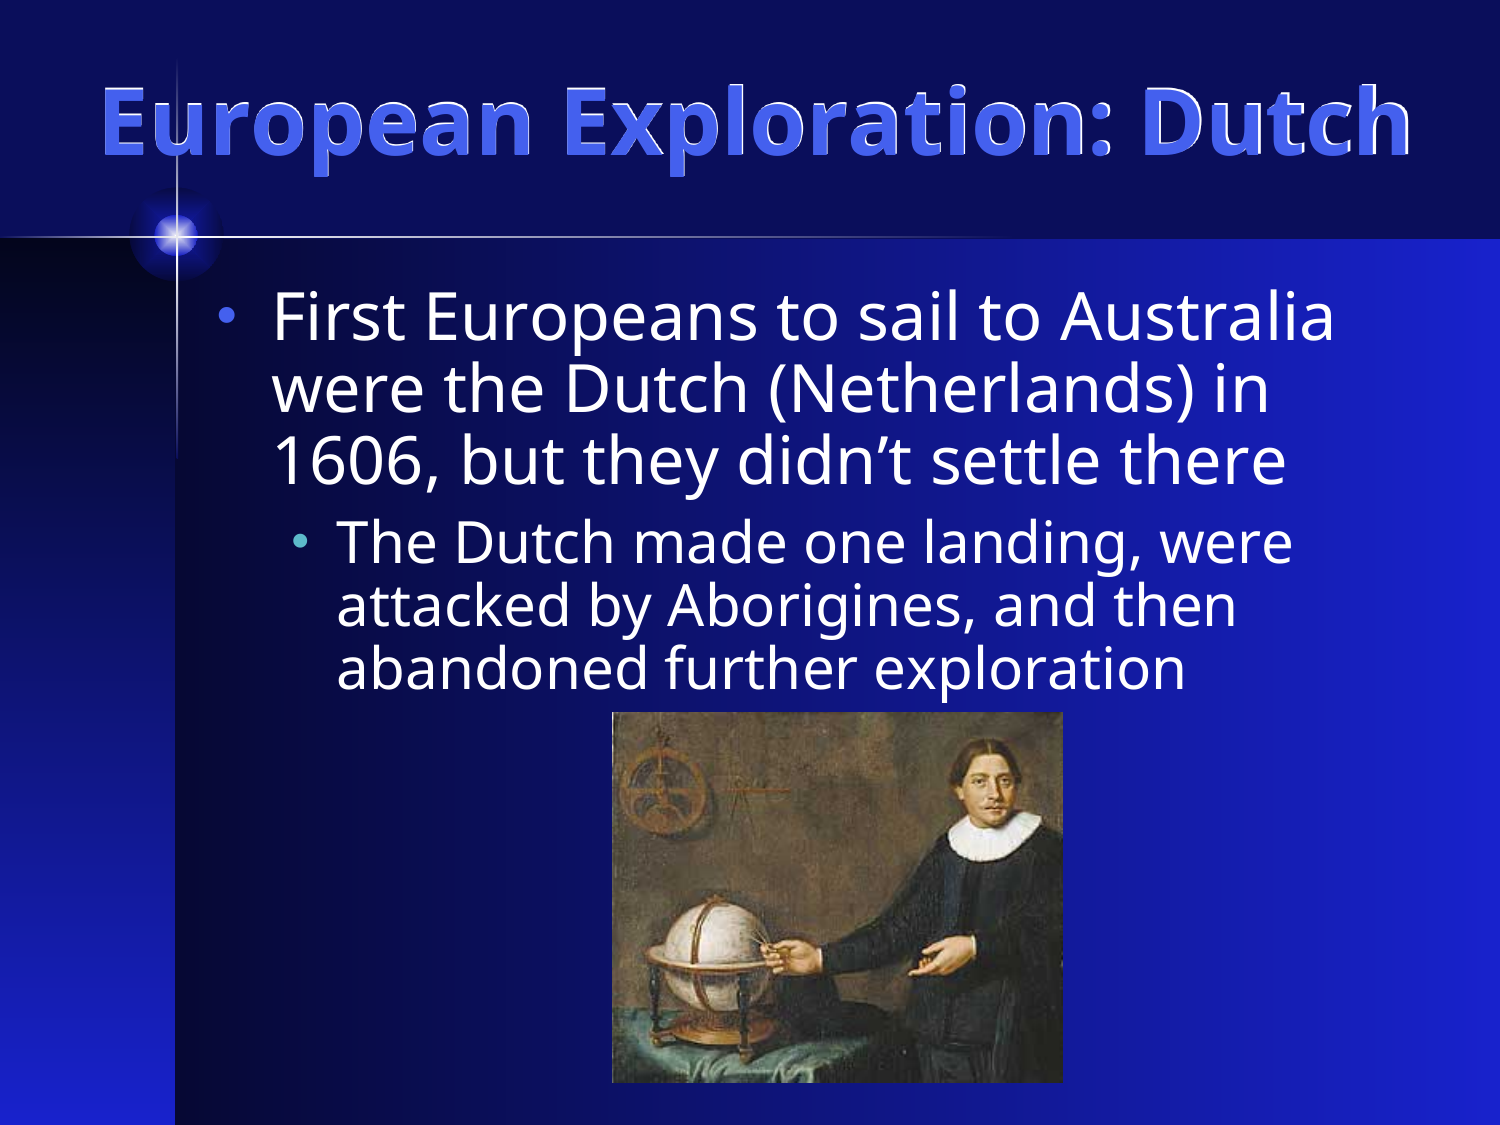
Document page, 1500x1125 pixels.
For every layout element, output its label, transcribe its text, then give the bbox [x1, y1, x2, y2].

list First Europeans to sail to Australia were the Dutch (Netherlands) in 1606, but they didn’t settle there The Dutch made one landing, were attacked by Aborigines, and then abandoned further exploration [200, 275, 1476, 1088]
title European Exploration: Dutch [24, 24, 1488, 213]
picture [612, 712, 1063, 1083]
